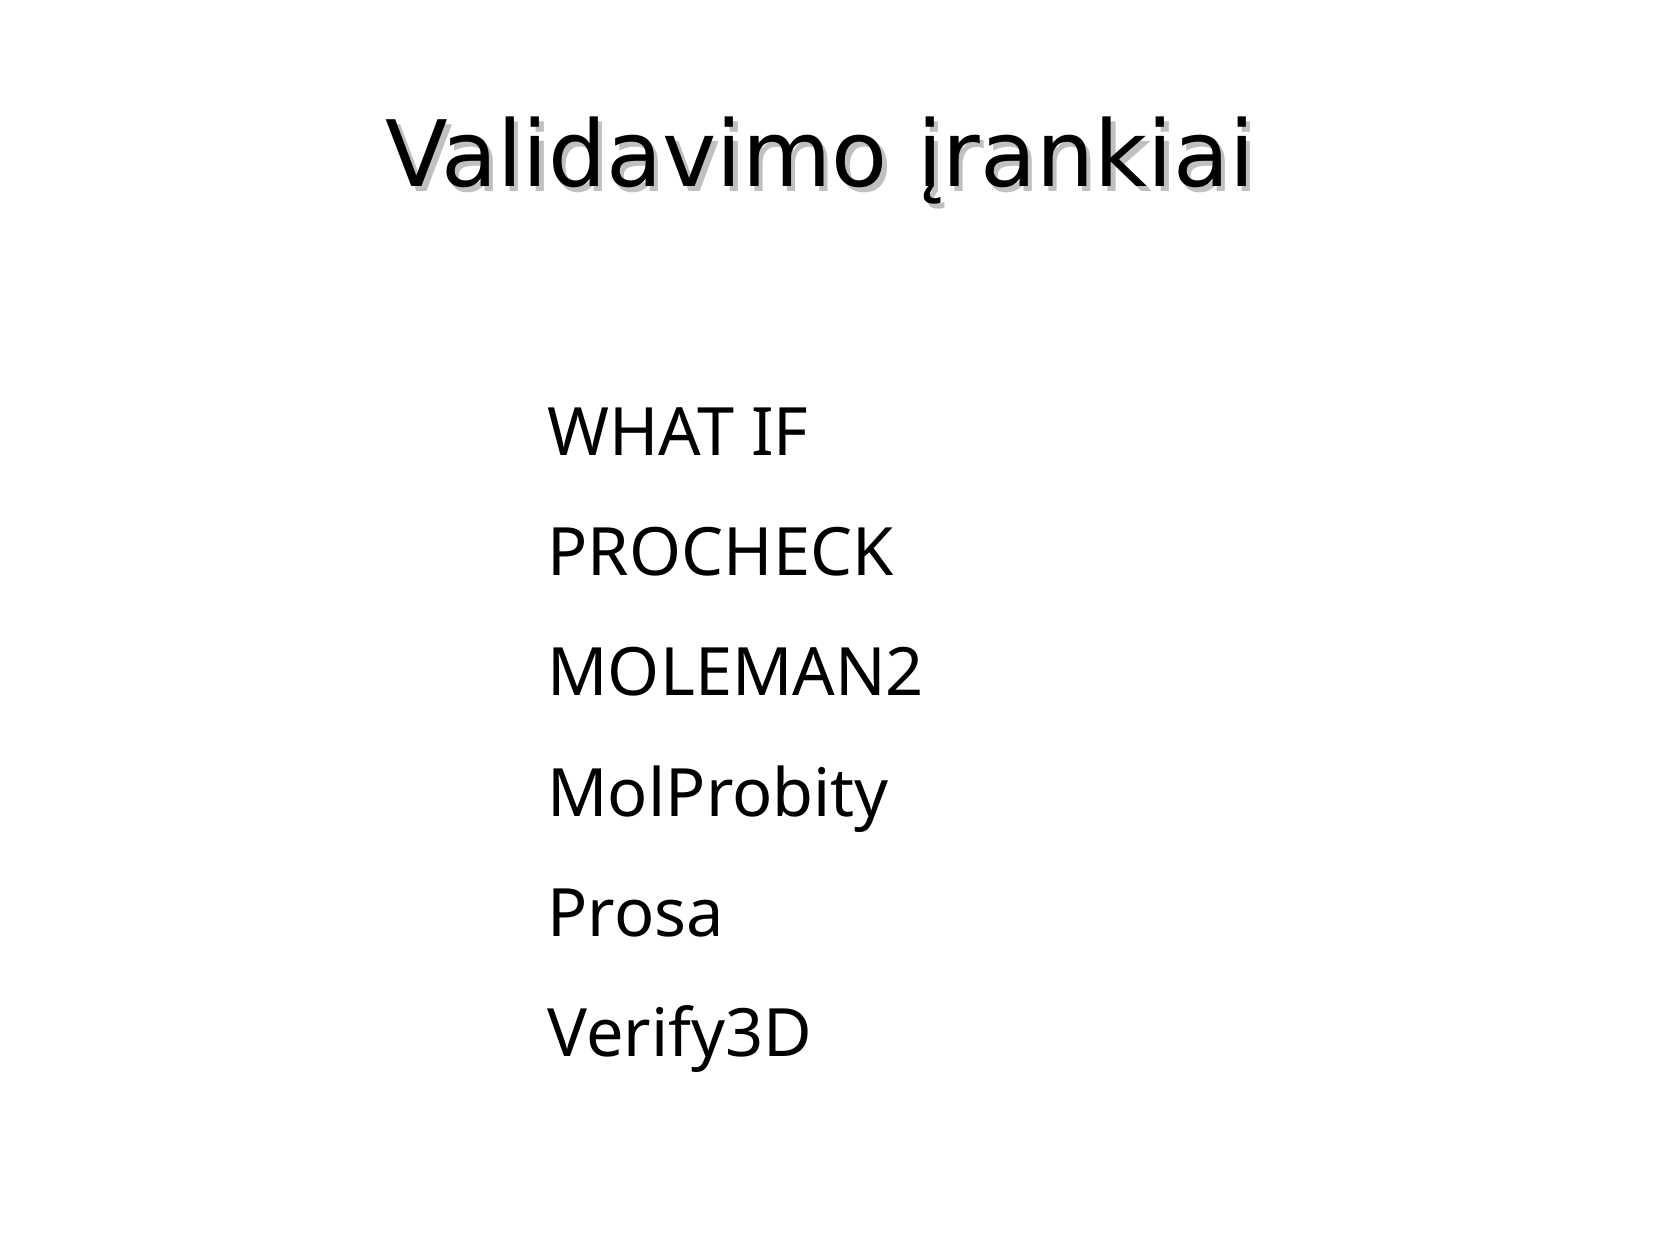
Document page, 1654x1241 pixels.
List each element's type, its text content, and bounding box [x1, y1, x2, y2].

list WHAT IF PROCHECK MOLEMAN2 MolProbity Prosa Verify3D [472, 383, 1188, 1123]
title Validavimo įrankiai [76, 59, 1565, 252]
